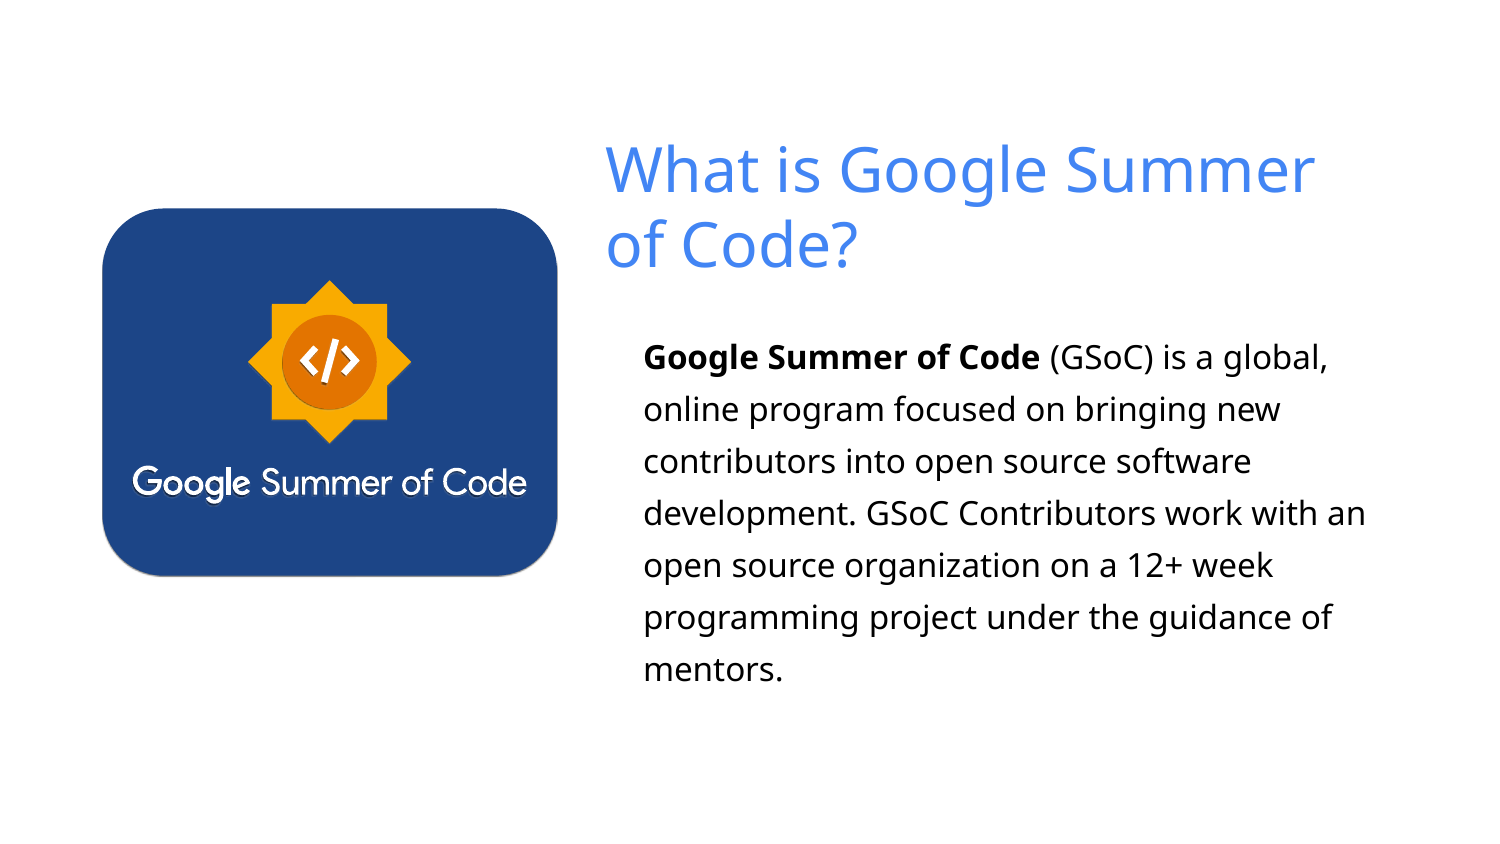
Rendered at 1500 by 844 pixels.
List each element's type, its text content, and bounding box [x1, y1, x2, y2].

text_box What is Google Summer of Code? [605, 130, 1347, 281]
text_box [102, 208, 557, 576]
text_box Google Summer of Code (GSoC) is a global, online program focused on bringing new contributors into open source software development. GSoC Contributors work with an open source organization on a 12+ week programming project under the guidance of mentors. [628, 309, 1403, 703]
